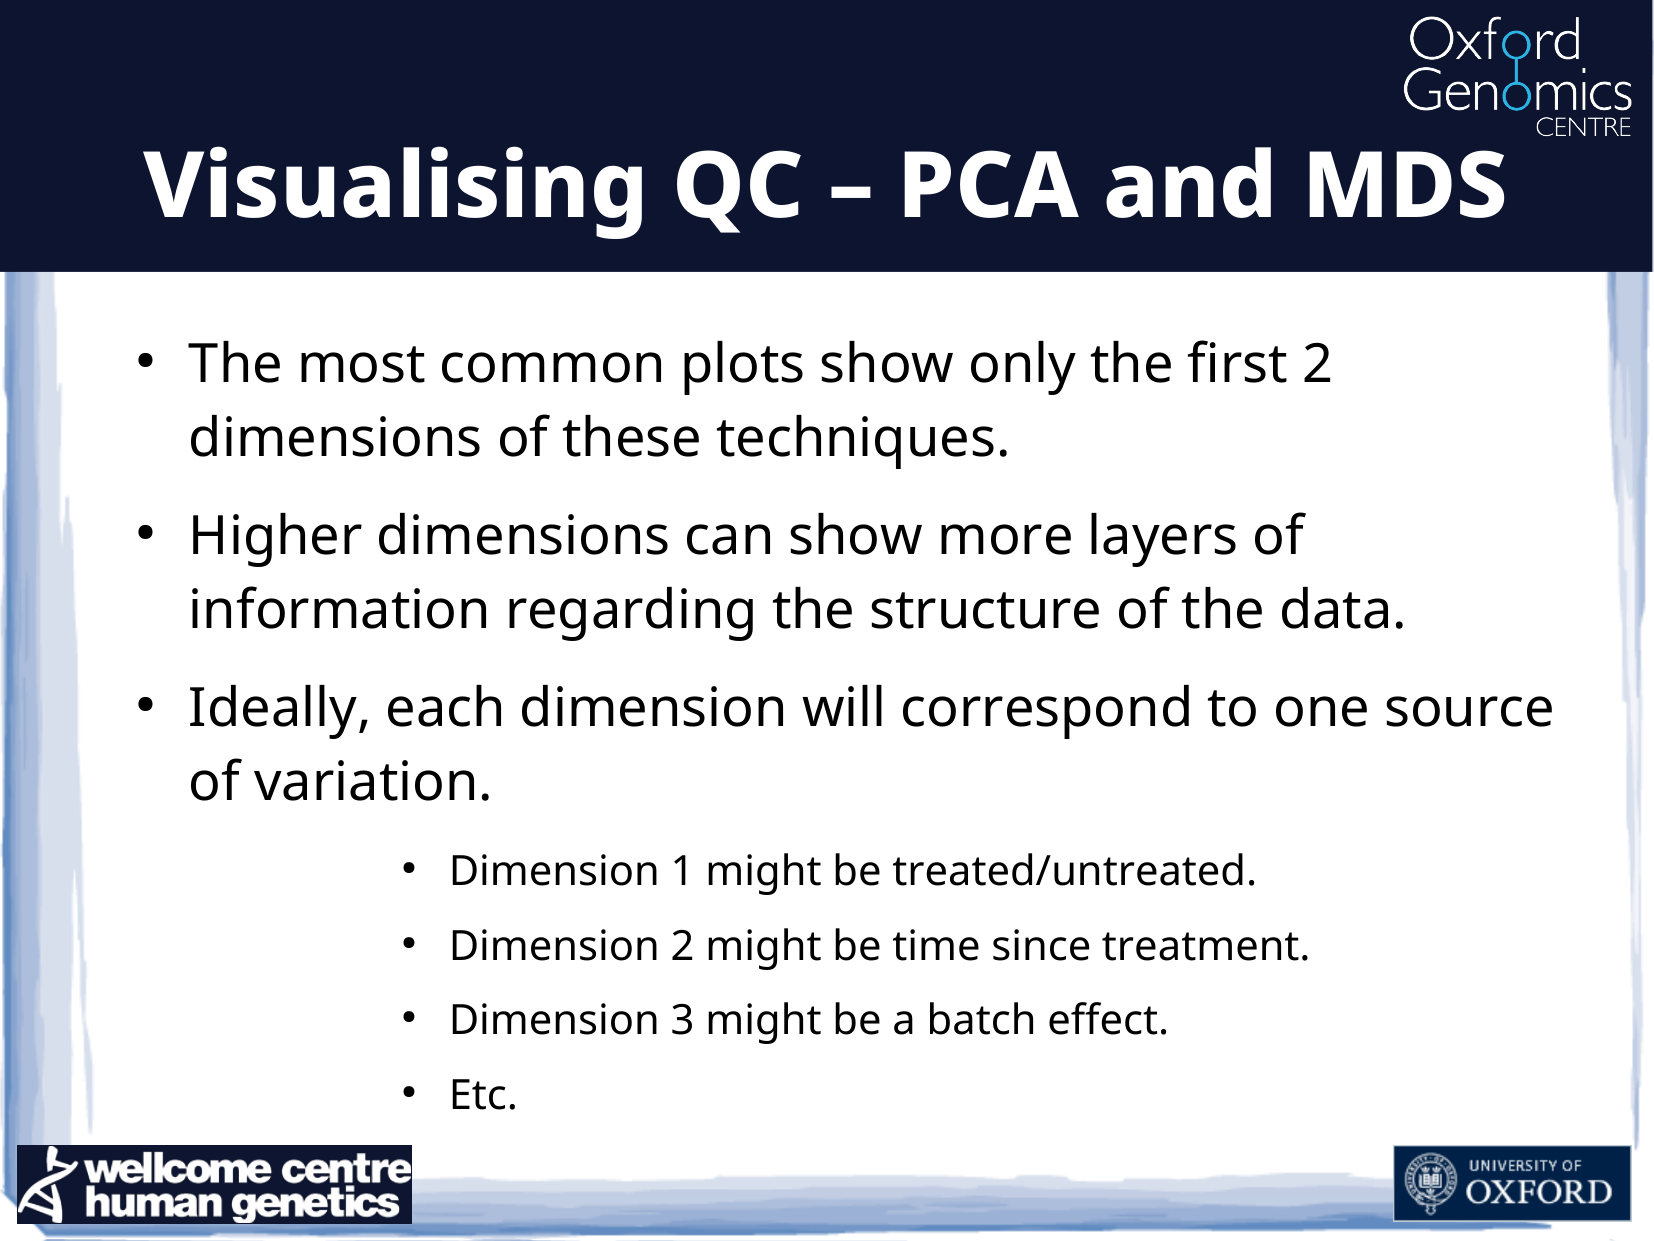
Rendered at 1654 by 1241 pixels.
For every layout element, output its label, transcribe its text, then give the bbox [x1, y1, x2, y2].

picture [0, 0, 1654, 1241]
list The most common plots show only the first 2 dimensions of these techniques. Higher dimensions can show more layers of information regarding the structure of the data. Ideally, each dimension will correspond to one source of variation. Dimension 1 might be treated/untreated. Dimension 2 might be time since treatment. Dimension 3 might be a batch effect. Etc. [118, 324, 1571, 1052]
title Visualising QC – PCA and MDS [82, 78, 1571, 287]
